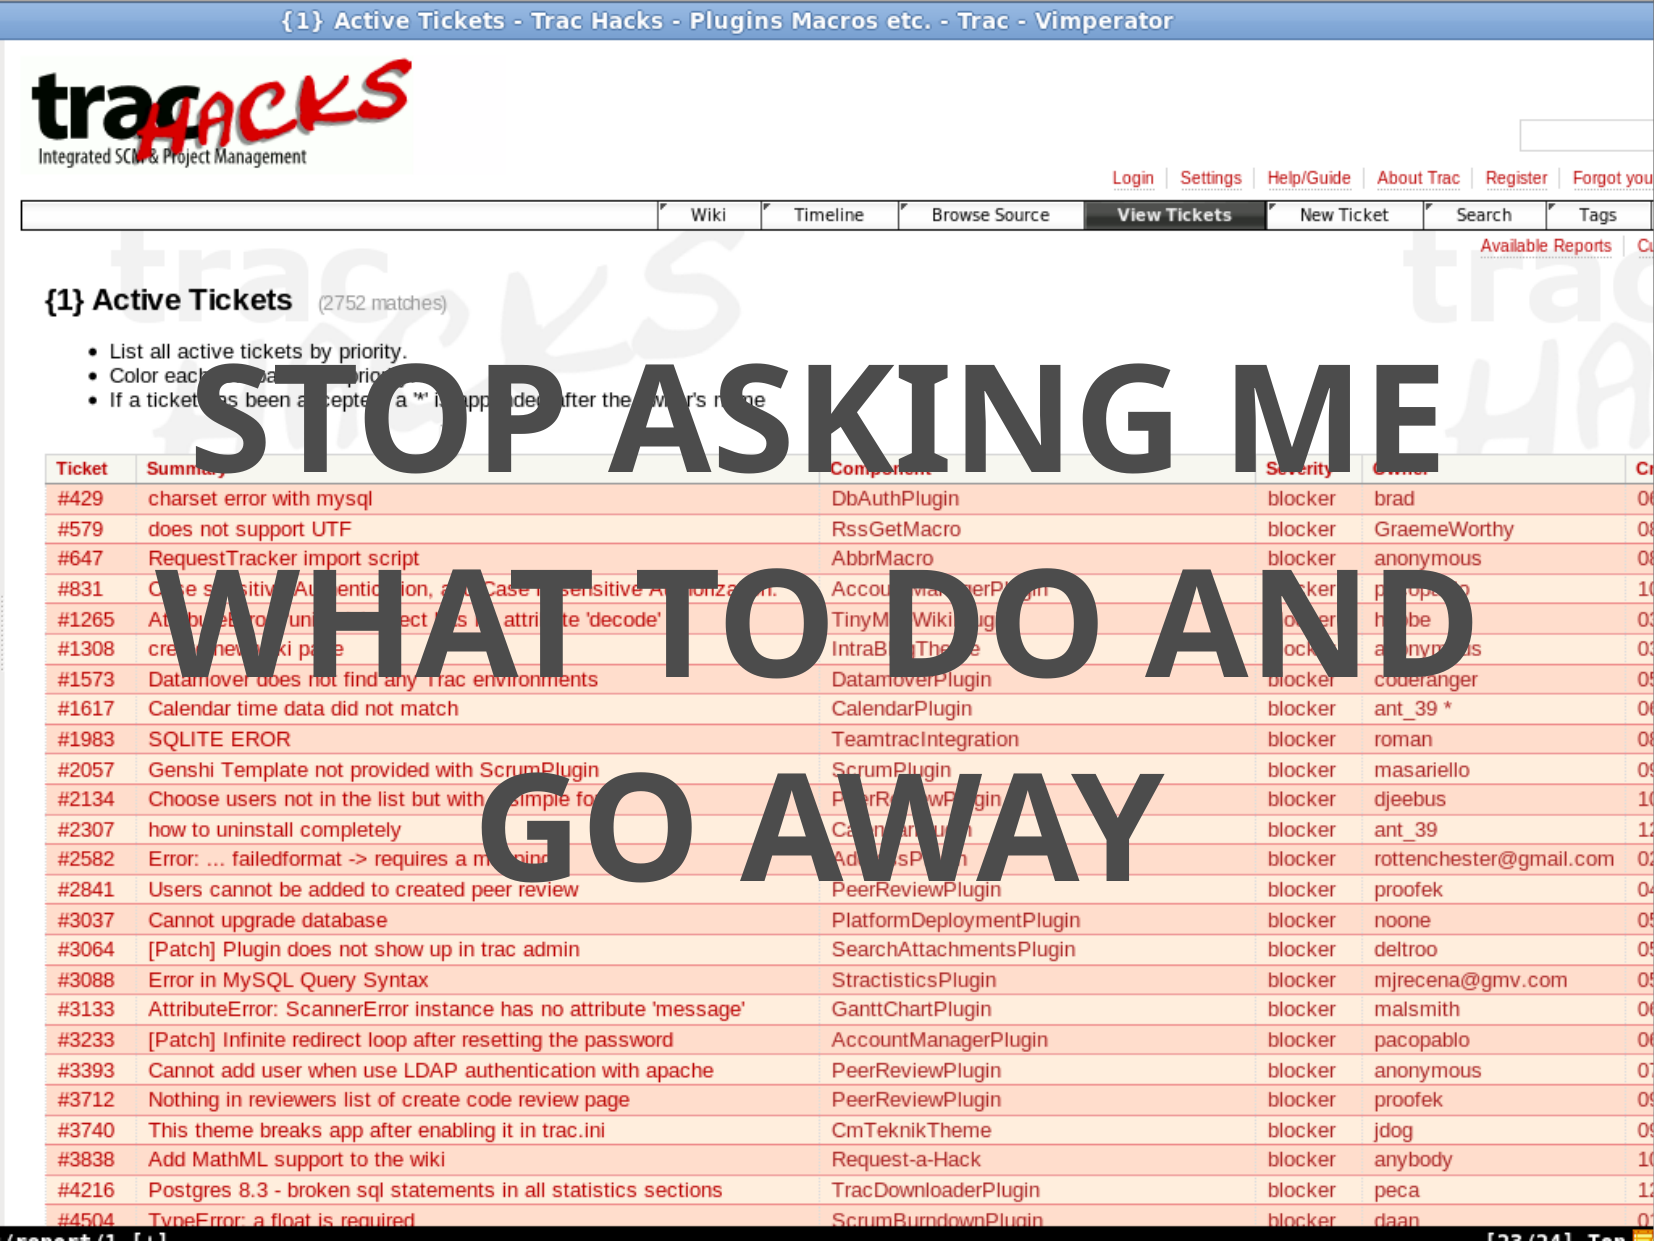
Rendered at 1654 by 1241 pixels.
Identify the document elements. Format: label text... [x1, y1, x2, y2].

title STOP ASKING ME WHAT TO DO AND GO AWAY [75, 356, 1564, 881]
picture [0, 0, 1654, 1241]
